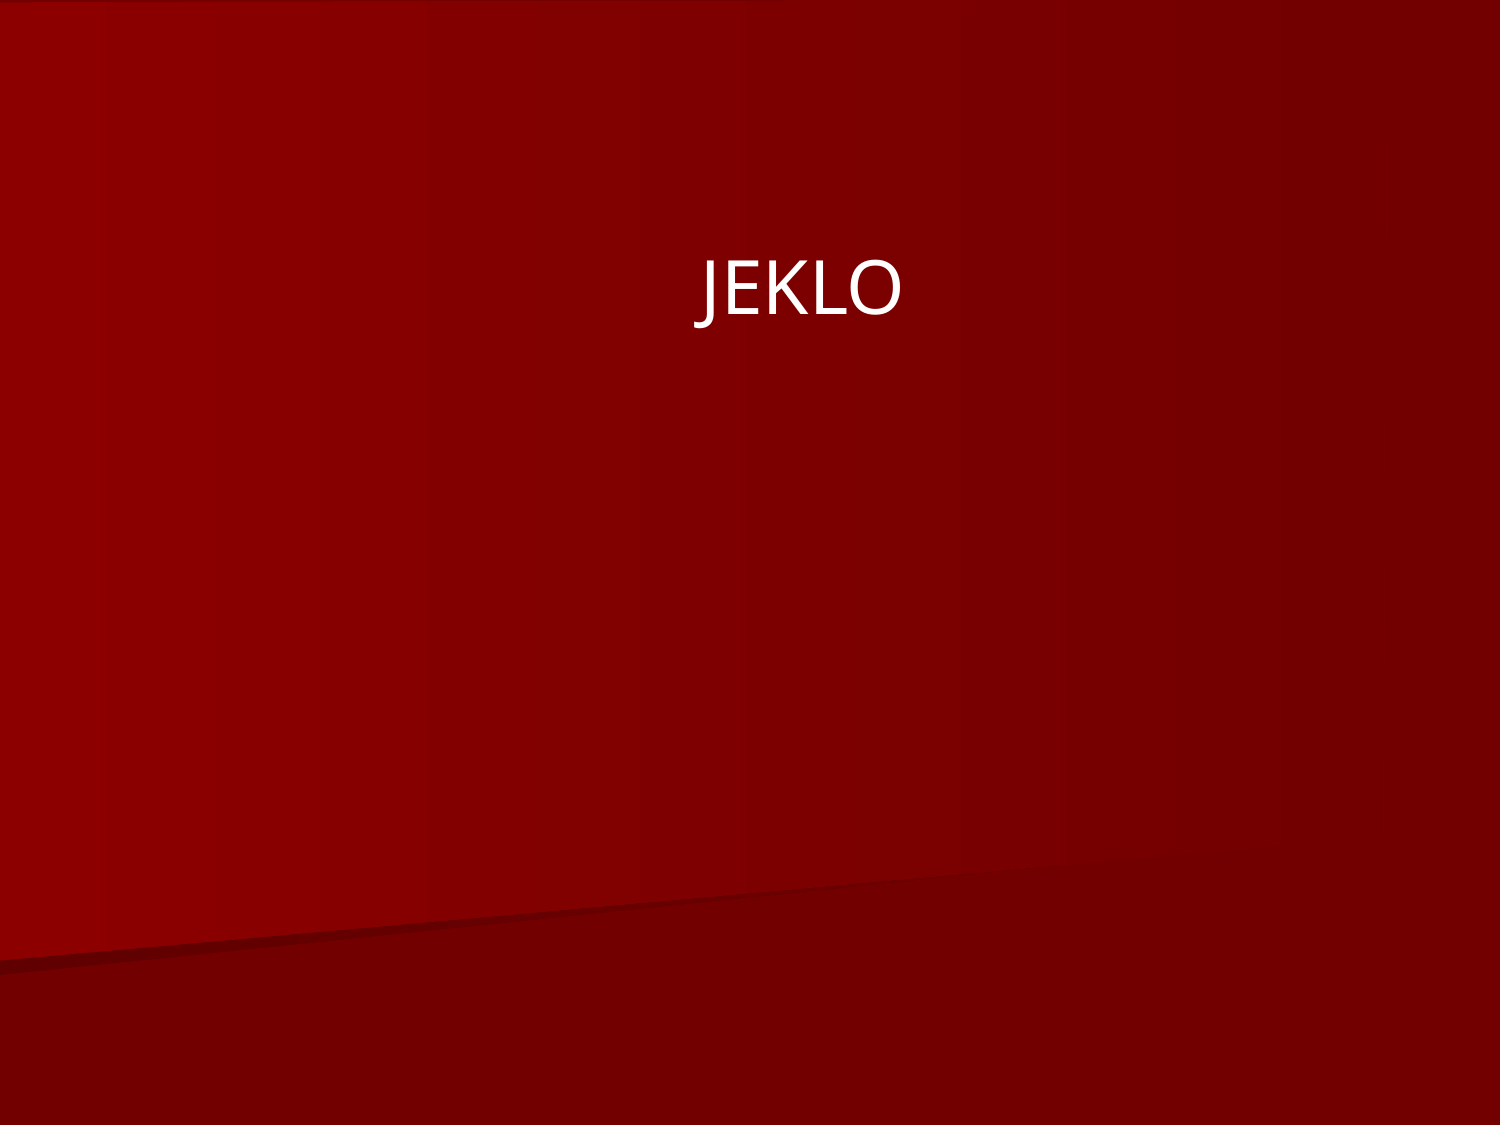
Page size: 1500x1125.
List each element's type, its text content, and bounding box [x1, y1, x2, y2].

text_box JEKLO [348, 231, 1258, 835]
